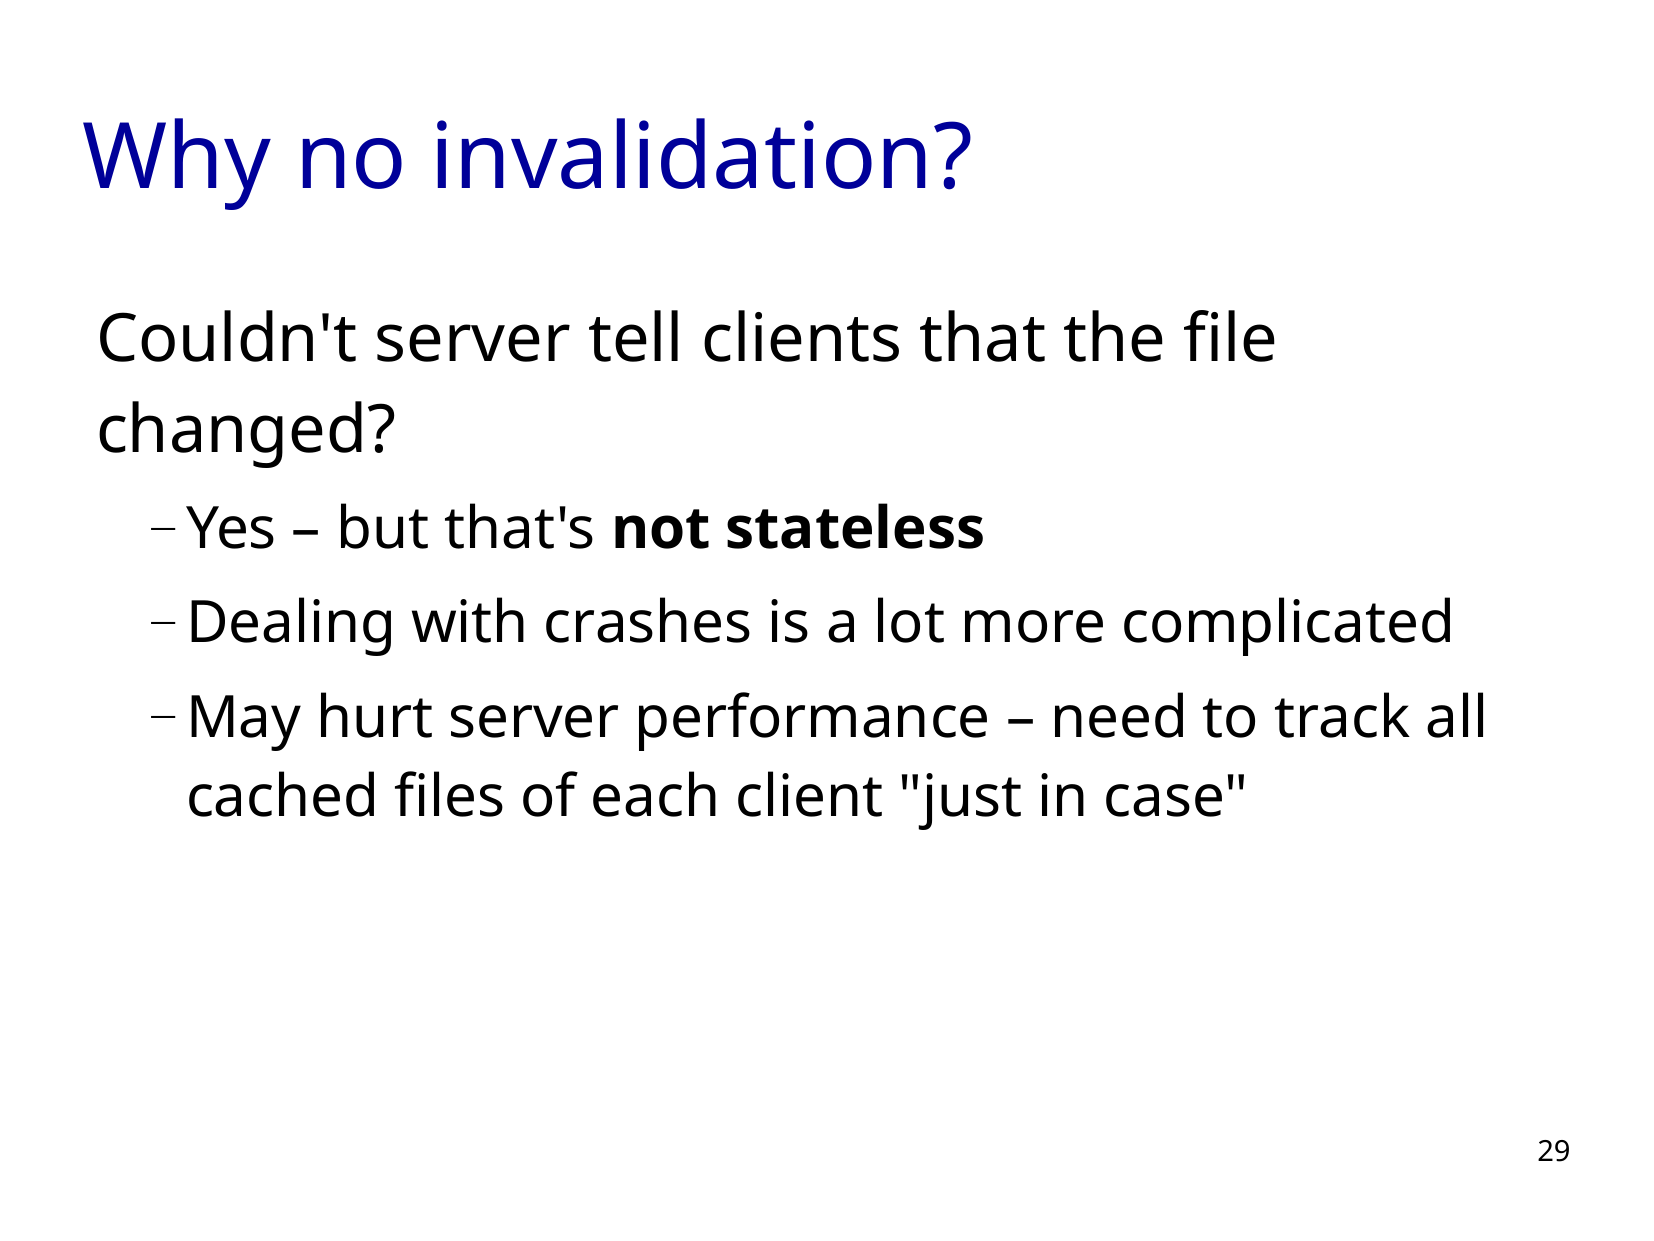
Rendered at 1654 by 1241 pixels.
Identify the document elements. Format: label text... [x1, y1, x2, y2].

title Why no invalidation? [82, 49, 1571, 257]
list Couldn't server tell clients that the file changed? Yes – but that's not stateless Dealing with crashes is a lot more complicated May hurt server performance – need to track all cached files of each client "just in case" [60, 290, 1571, 1096]
